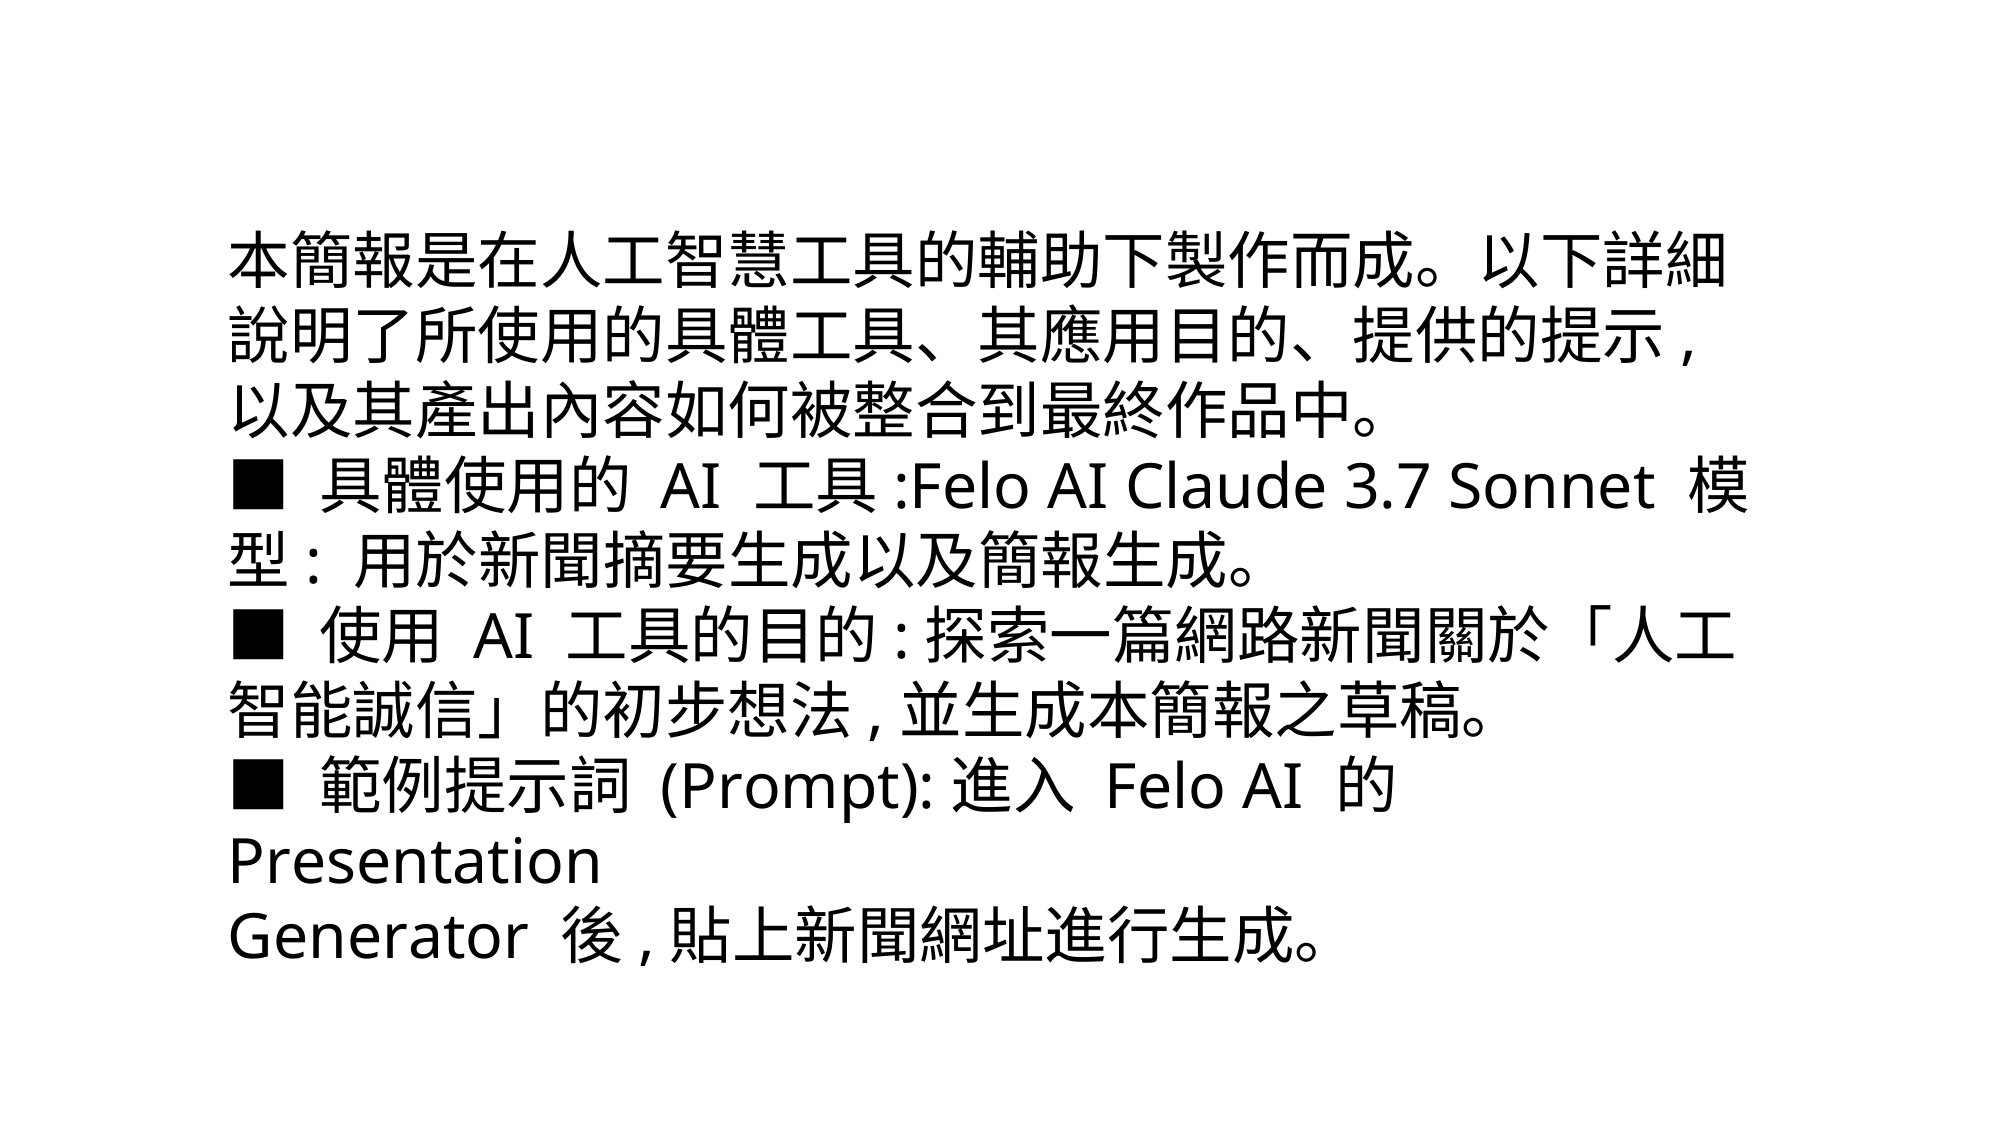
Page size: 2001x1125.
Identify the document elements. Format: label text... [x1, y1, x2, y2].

text_box 本簡報是在人工智慧工具的輔助下製作而成。以下詳細說明了所使用的具體工具、其應用目的、提供的提示,以及其產出內容如何被整合到最終作品中。 ■ 具體使用的 AI 工具:Felo AI Claude 3.7 Sonnet 模型: 用於新聞摘要生成以及簡報生成。 ■ 使用 AI 工具的目的:探索一篇網路新聞關於「人工智能誠信」的初步想法,並生成本簡報之草稿。 ■ 範例提示詞 (Prompt):進入 Felo AI 的 Presentation Generator 後,貼上新聞網址進行生成。 [212, 206, 1788, 919]
